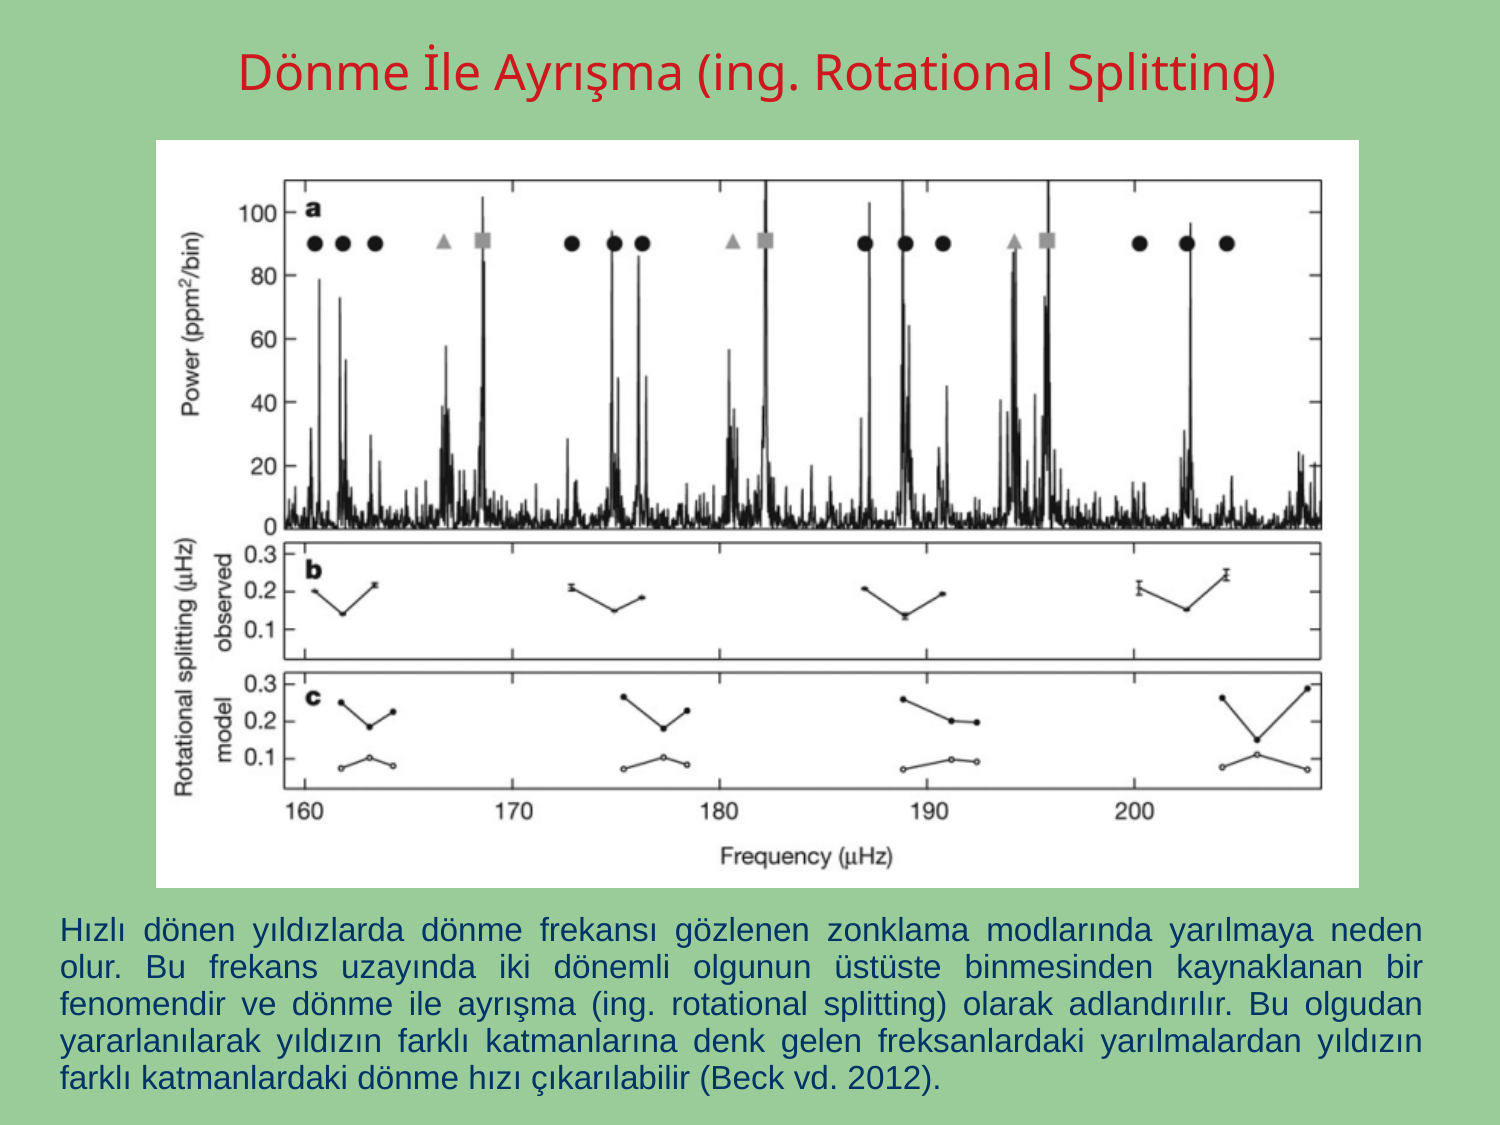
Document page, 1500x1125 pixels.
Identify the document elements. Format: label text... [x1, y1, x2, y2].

text_box Hızlı dönen yıldızlarda dönme frekansı gözlenen zonklama modlarında yarılmaya neden olur. Bu frekans uzayında iki dönemli olgunun üstüste binmesinden kaynaklanan bir fenomendir ve dönme ile ayrışma (ing. rotational splitting) olarak adlandırılır. Bu olgudan yararlanılarak yıldızın farklı katmanlarına denk gelen freksanlardaki yarılmalardan yıldızın farklı katmanlardaki dönme hızı çıkarılabilir (Beck vd. 2012). [45, 904, 1441, 1122]
picture [156, 140, 1359, 888]
text_box Dönme İle Ayrışma (ing. Rotational Splitting) [60, 29, 1456, 121]
